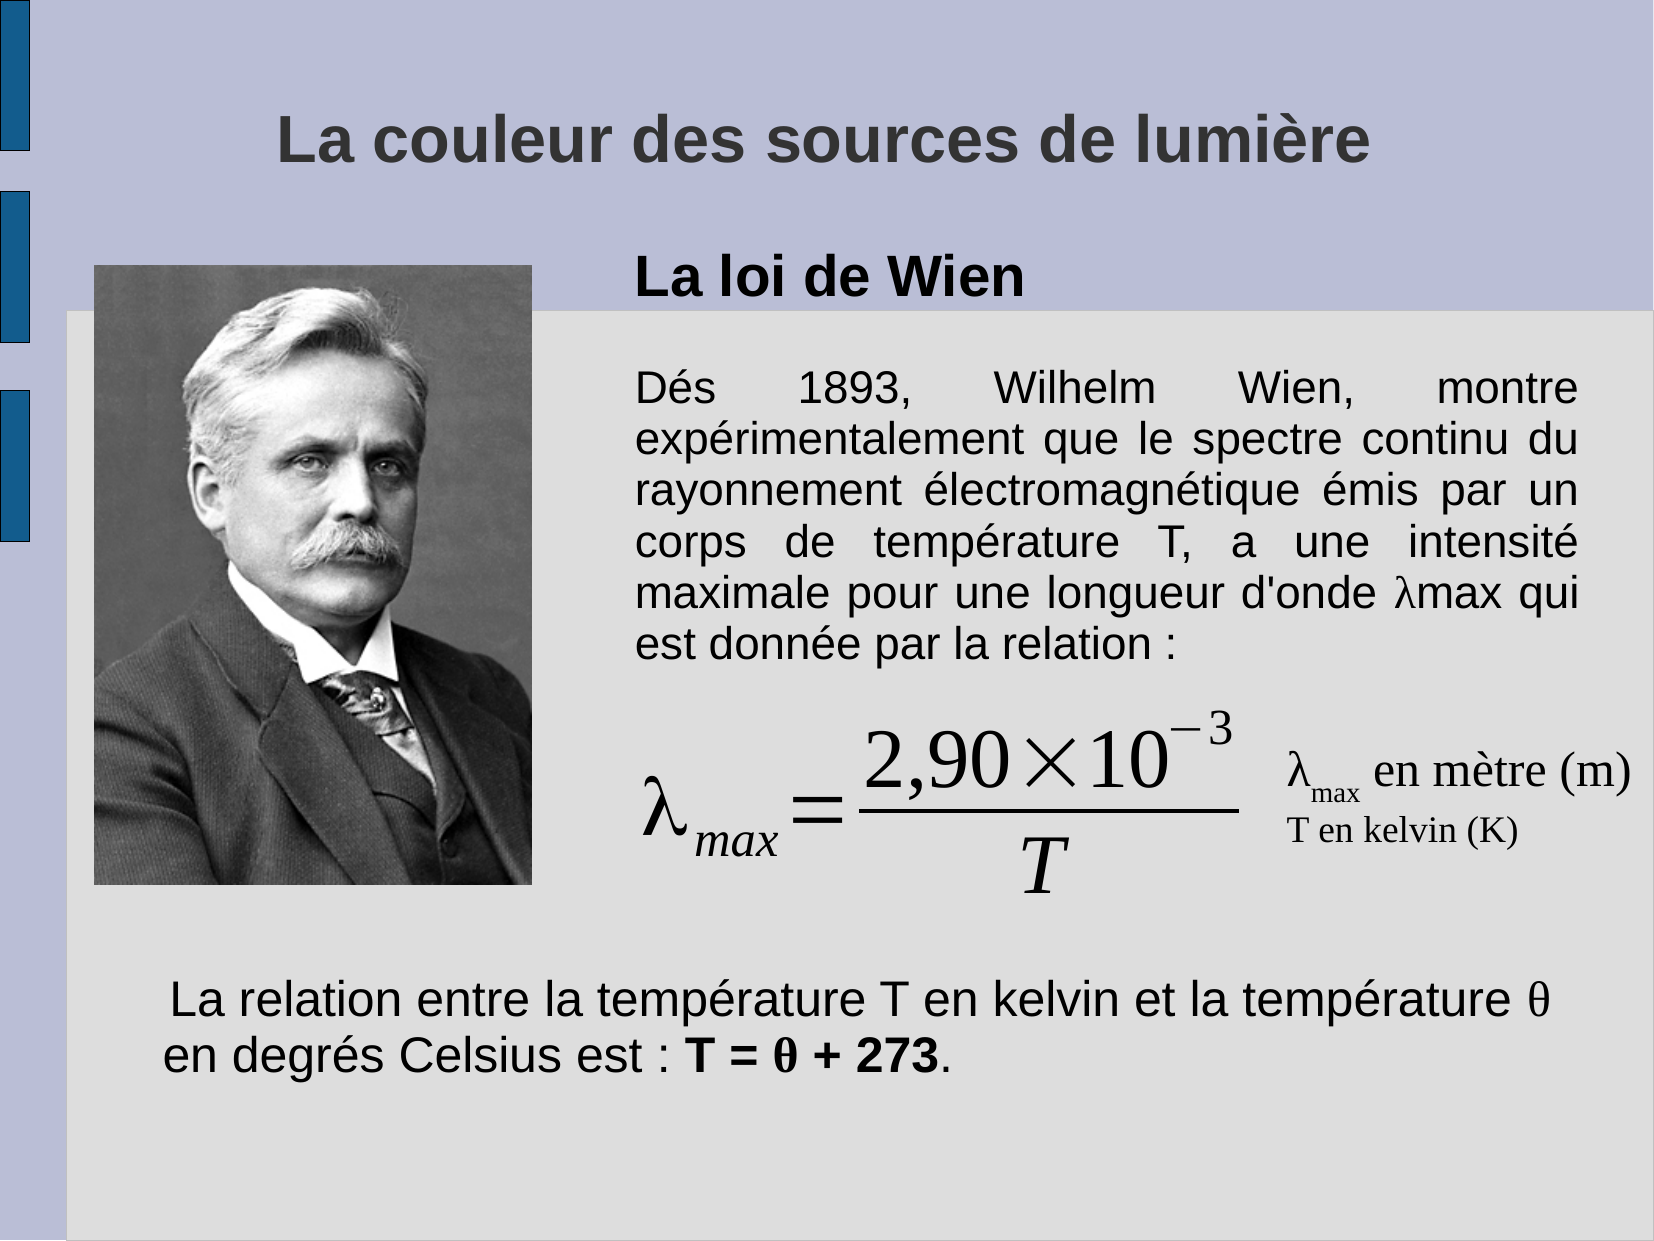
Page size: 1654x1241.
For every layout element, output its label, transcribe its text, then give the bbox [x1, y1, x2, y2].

chart [620, 697, 1263, 916]
picture [94, 265, 532, 885]
text_box λmax en mètre (m) T en kelvin (K) [1271, 734, 1654, 874]
text_box Dés 1893, Wilhelm Wien, montre expérimentalement que le spectre continu du rayonnement électromagnétique émis par un corps de température T, a une intensité maximale pour une longueur d'onde λmax qui est donnée par la relation : [620, 354, 1595, 676]
text_box La loi de Wien [620, 236, 1042, 318]
text_box La relation entre la température T en kelvin et la température θ en degrés Celsius est : T = θ + 273. [147, 964, 1595, 1093]
text_box La couleur des sources de lumière [262, 102, 1388, 178]
